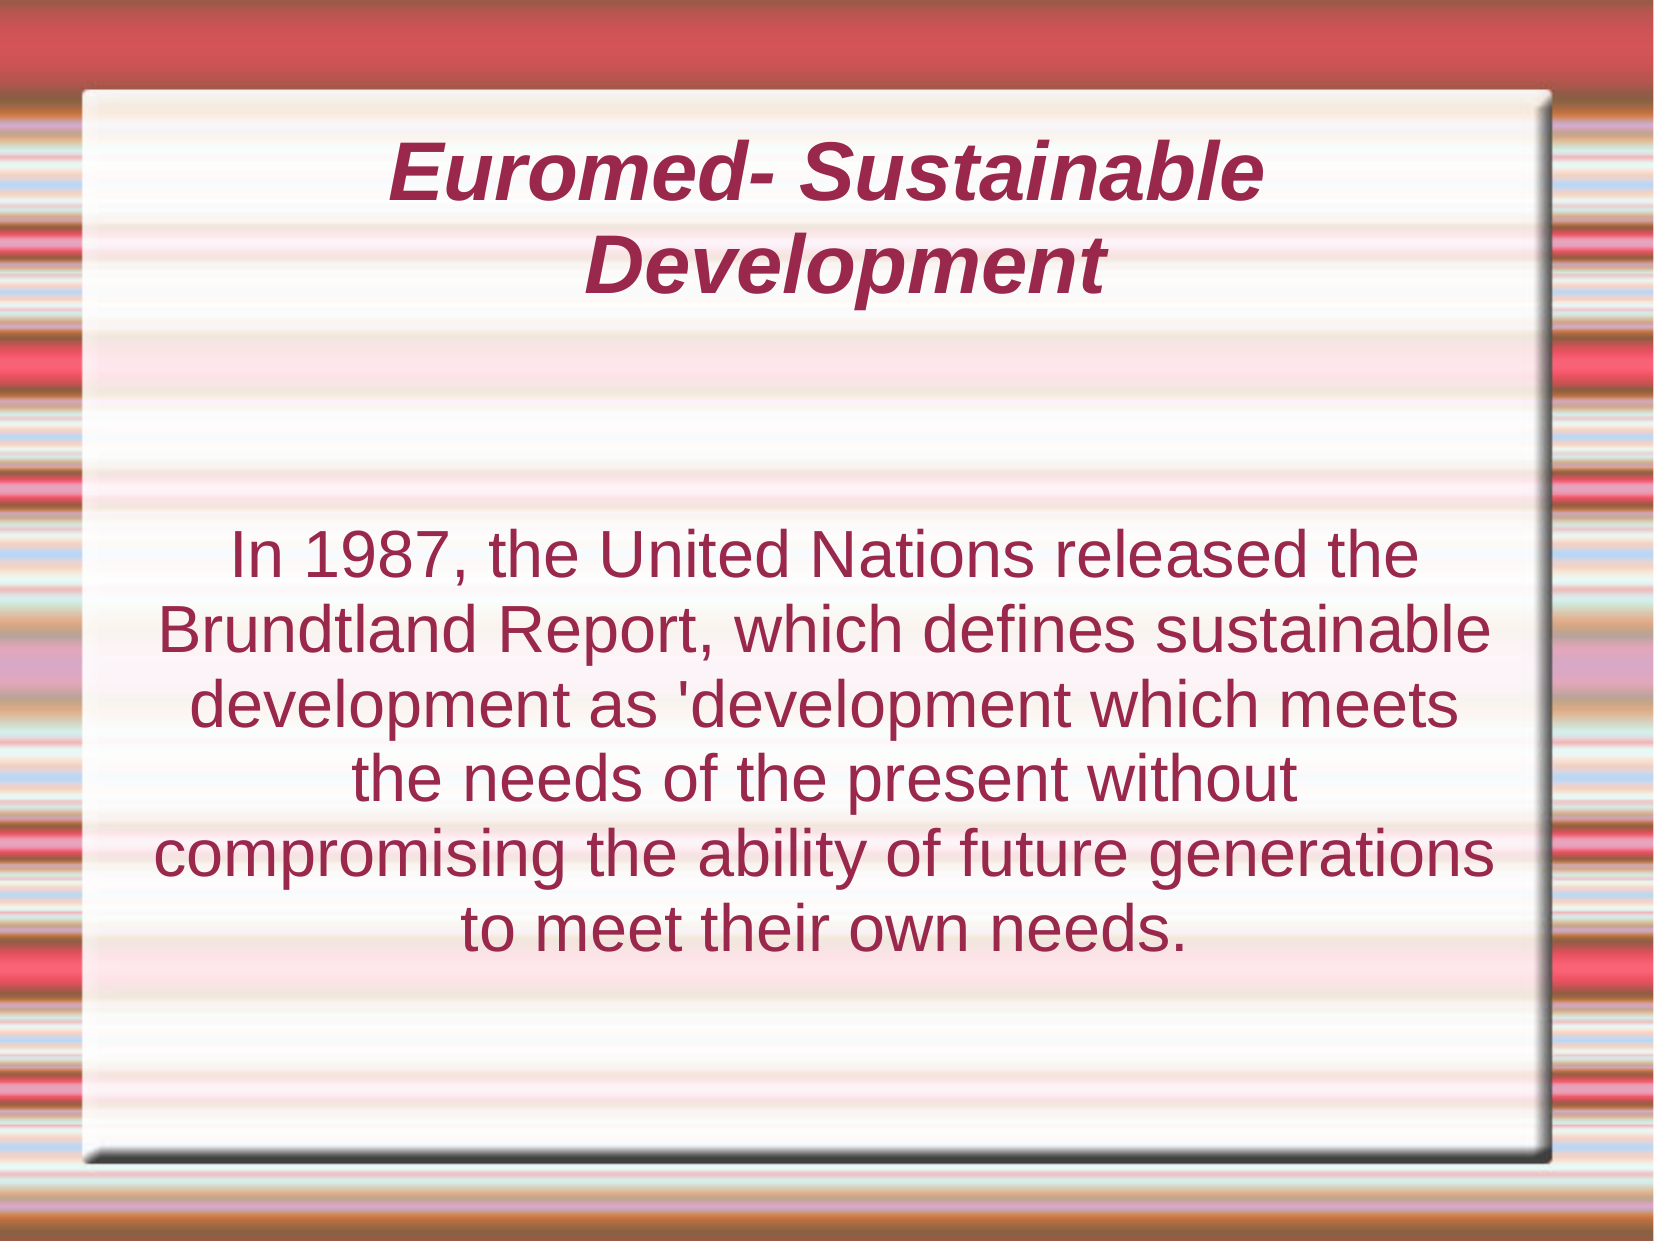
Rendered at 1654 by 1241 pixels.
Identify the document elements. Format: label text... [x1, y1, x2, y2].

title Euromed- Sustainable Development [121, 114, 1534, 322]
subtitle In 1987, the United Nations released the Brundtland Report, which defines sustainable development as 'development which meets the needs of the present without compromising the ability of future generations to meet their own needs. [134, 350, 1516, 1133]
picture [0, 0, 1654, 1241]
